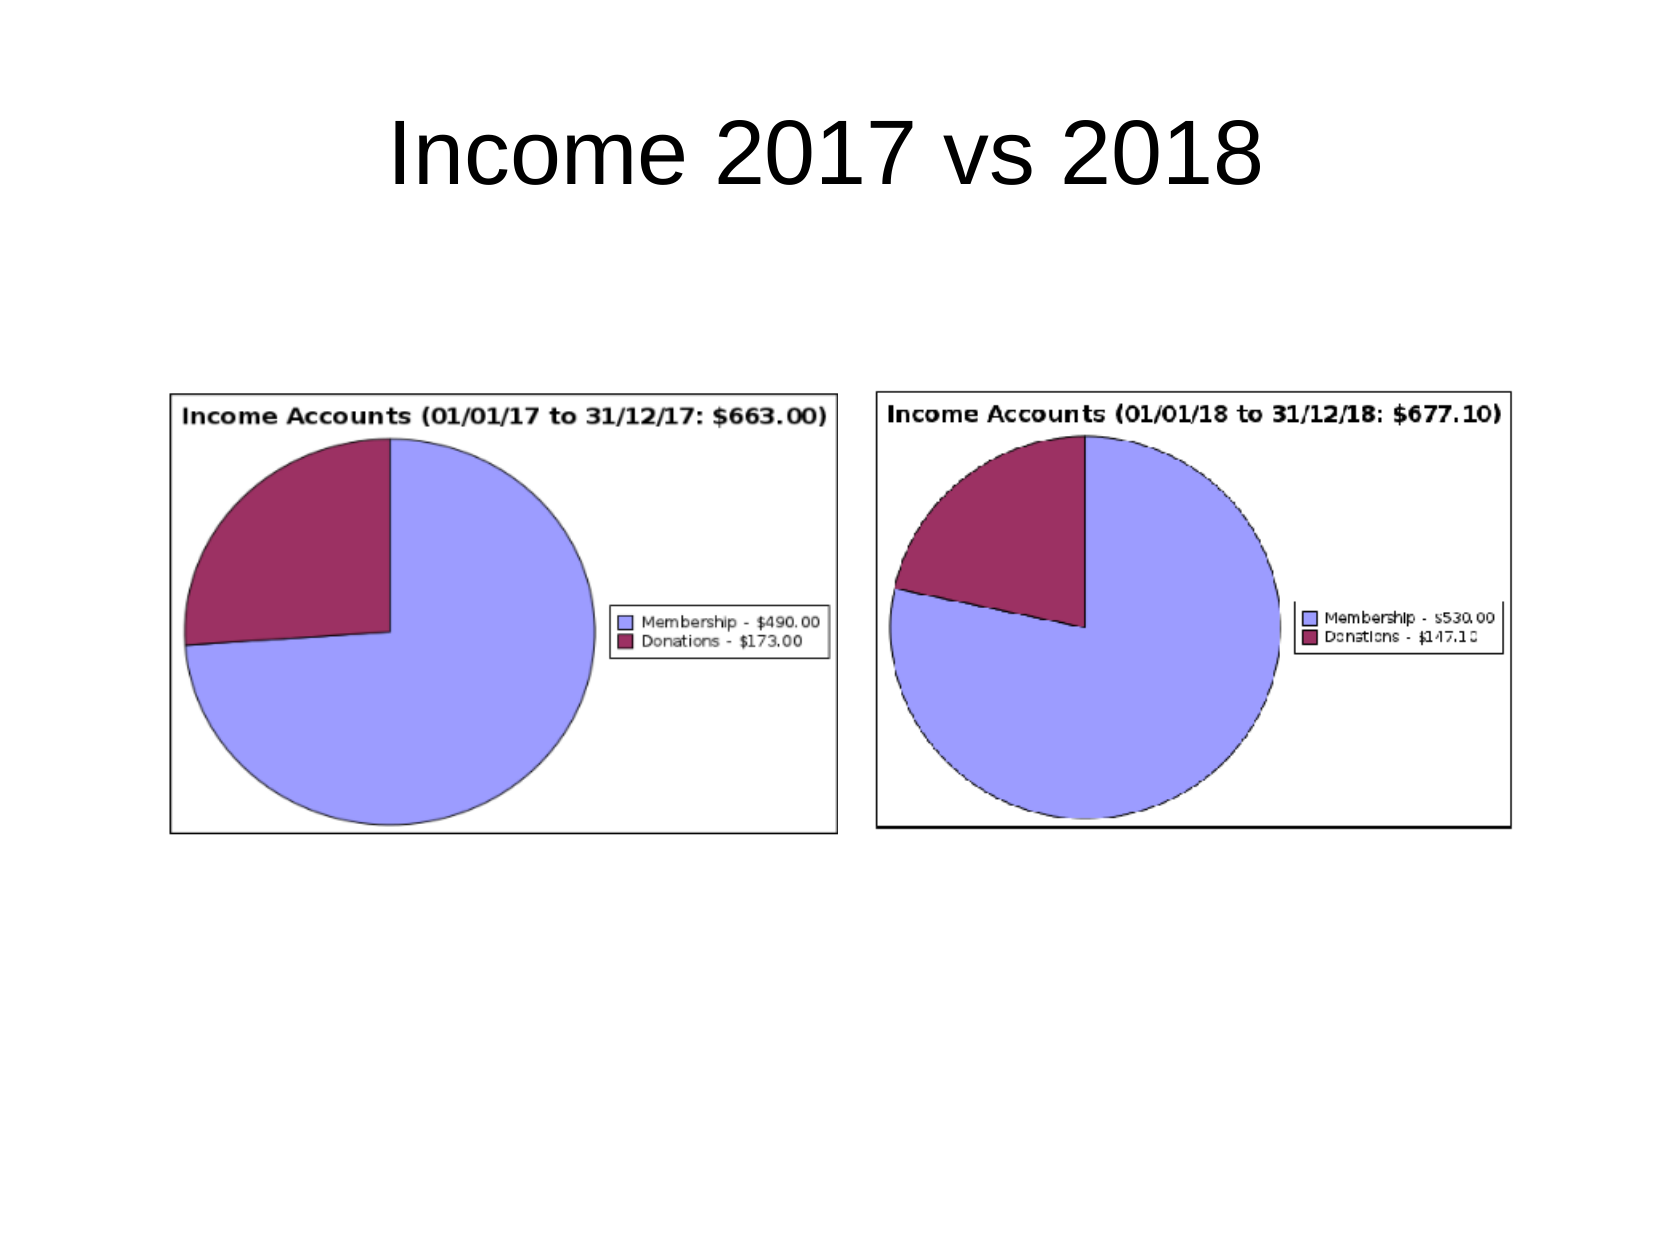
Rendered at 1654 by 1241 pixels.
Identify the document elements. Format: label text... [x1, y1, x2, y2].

title Income 2017 vs 2018 [82, 49, 1571, 257]
picture [165, 354, 1654, 1241]
